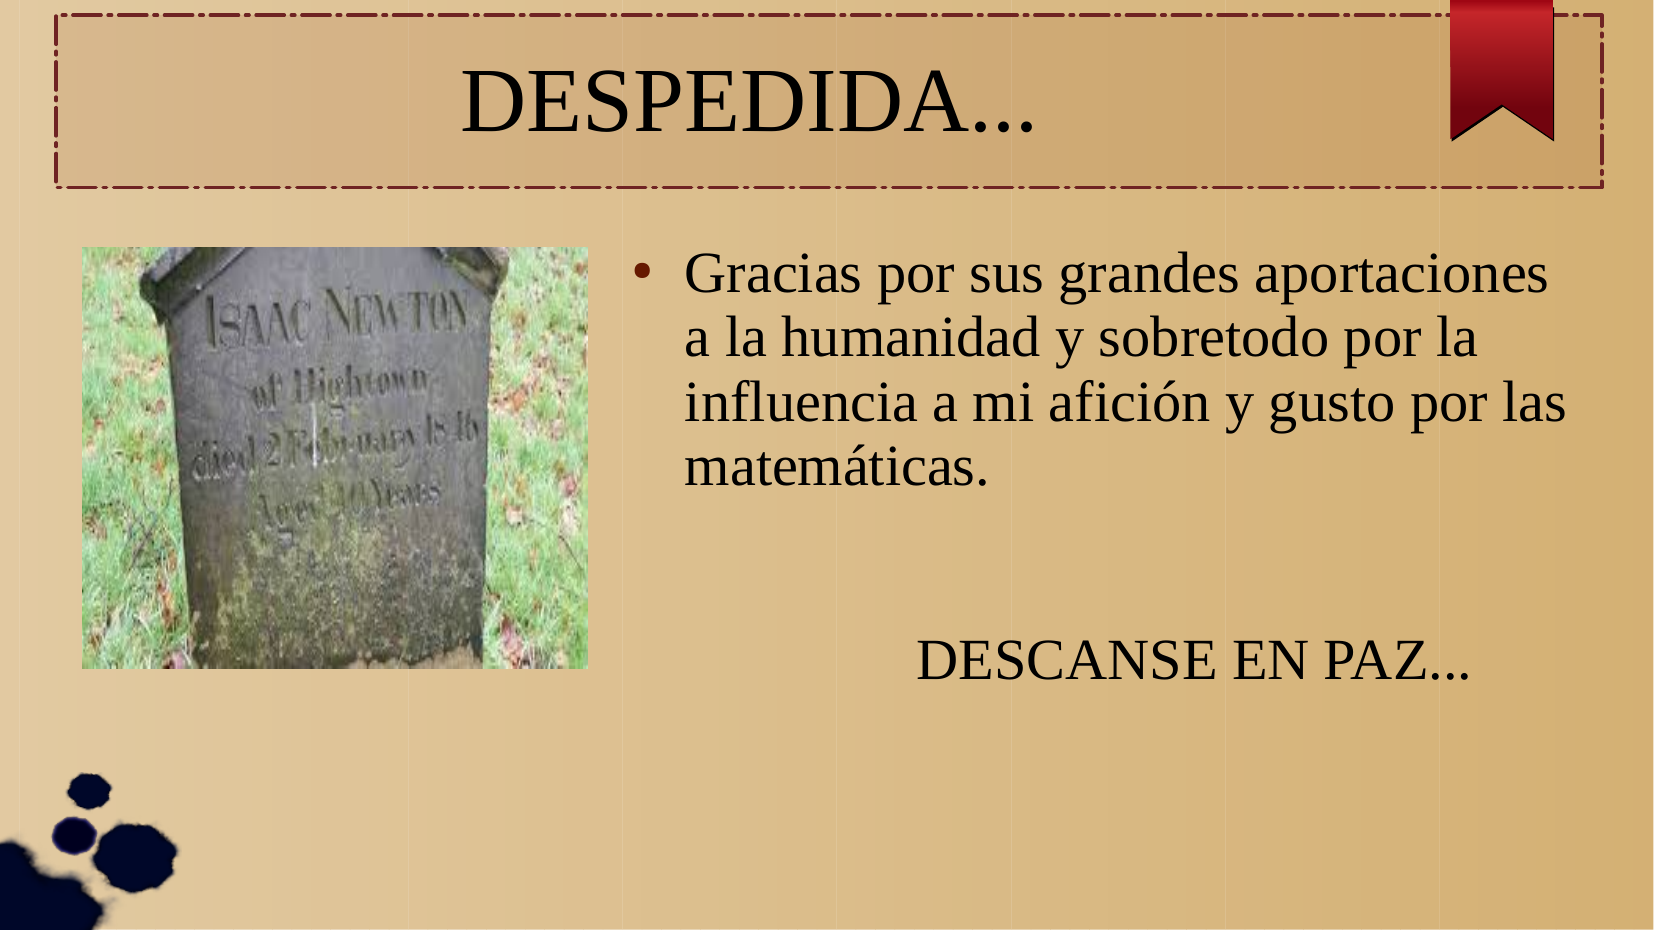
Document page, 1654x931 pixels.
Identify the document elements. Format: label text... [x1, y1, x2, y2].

title DESPEDIDA... [59, 11, 1441, 189]
list Gracias por sus grandes aportaciones a la humanidad y sobretodo por la influencia a mi afición y gusto por las matemáticas. DESCANSE EN PAZ... [614, 240, 1571, 780]
picture [82, 247, 588, 669]
